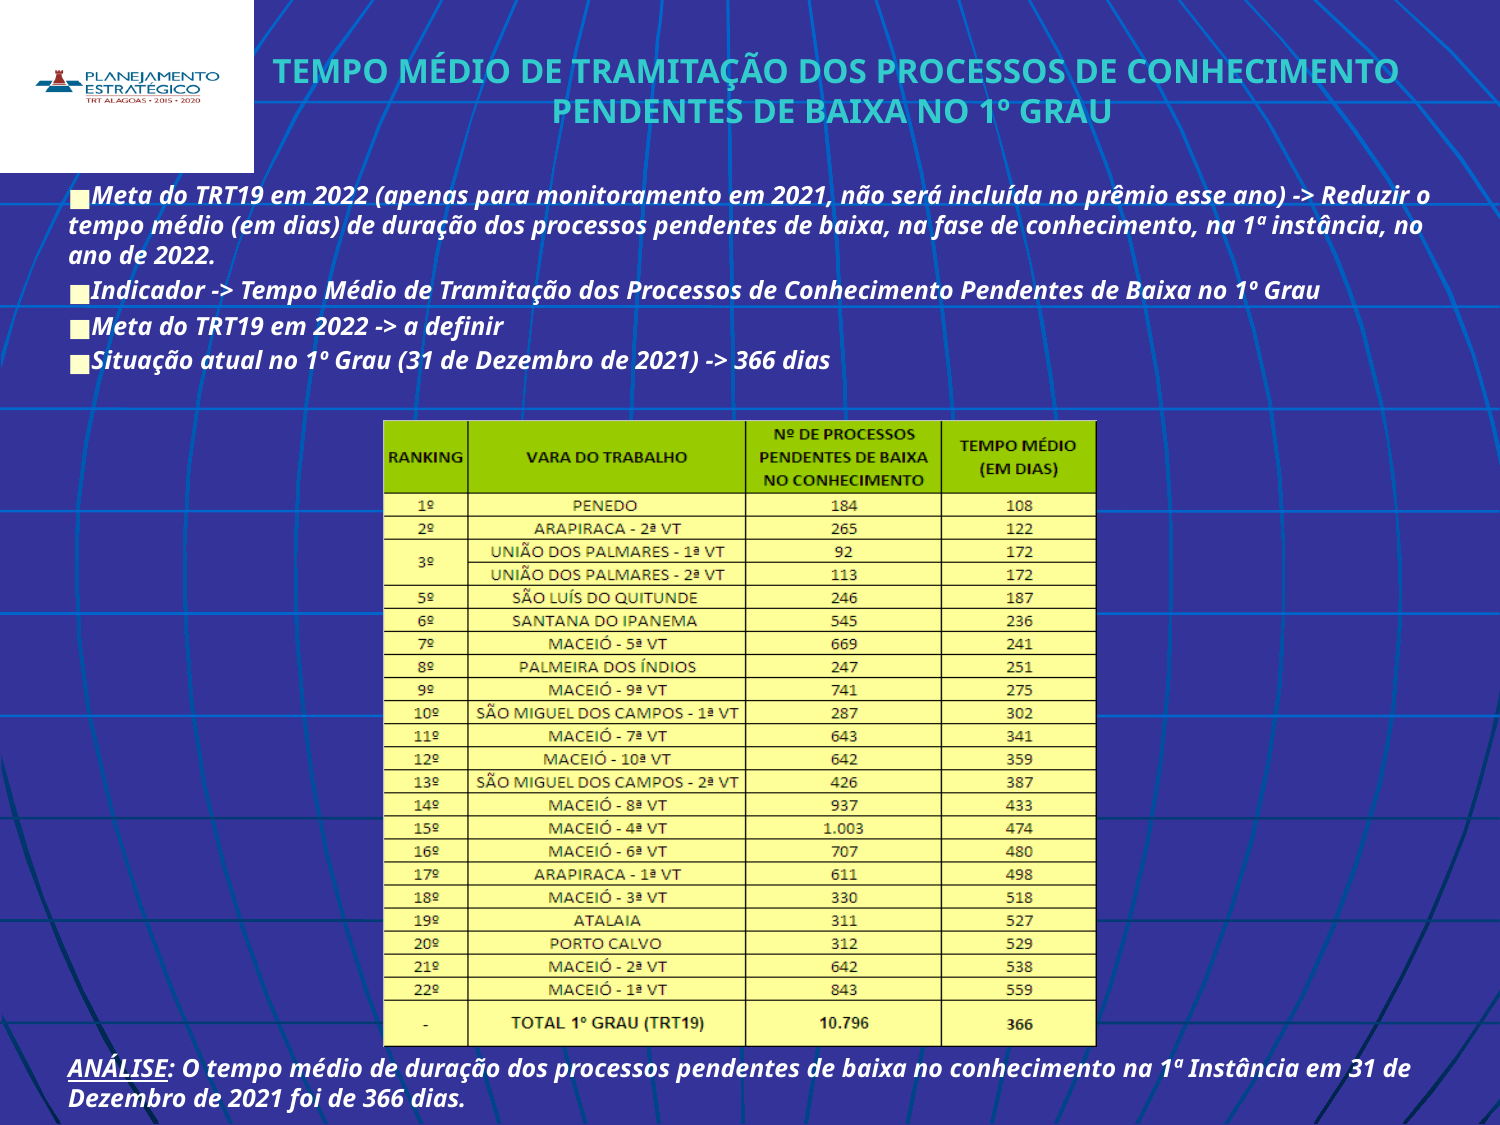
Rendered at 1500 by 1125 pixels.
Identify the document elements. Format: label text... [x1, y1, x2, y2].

text_box ANÁLISE: O tempo médio de duração dos processos pendentes de baixa no conhecimento na 1ª Instância em 31 de Dezembro de 2021 foi de 366 dias. [53, 1045, 1459, 1125]
picture [383, 420, 1097, 1047]
text_box TEMPO MÉDIO DE TRAMITAÇÃO DOS PROCESSOS DE CONHECIMENTO PENDENTES DE BAIXA NO 1º GRAU [254, 42, 1436, 138]
picture [0, 0, 254, 173]
text_box Meta do TRT19 em 2022 (apenas para monitoramento em 2021, não será incluída no prêmio esse ano) -> Reduzir o tempo médio (em dias) de duração dos processos pendentes de baixa, na fase de conhecimento, na 1ª instância, no ano de 2022. Indicador -> Tempo Médio de Tramitação dos Processos de Conhecimento Pendentes de Baixa no 1º Grau Meta do TRT19 em 2022 -> a definir Situação atual no 1º Grau (31 de Dezembro de 2021) -> 366 dias [53, 172, 1459, 421]
